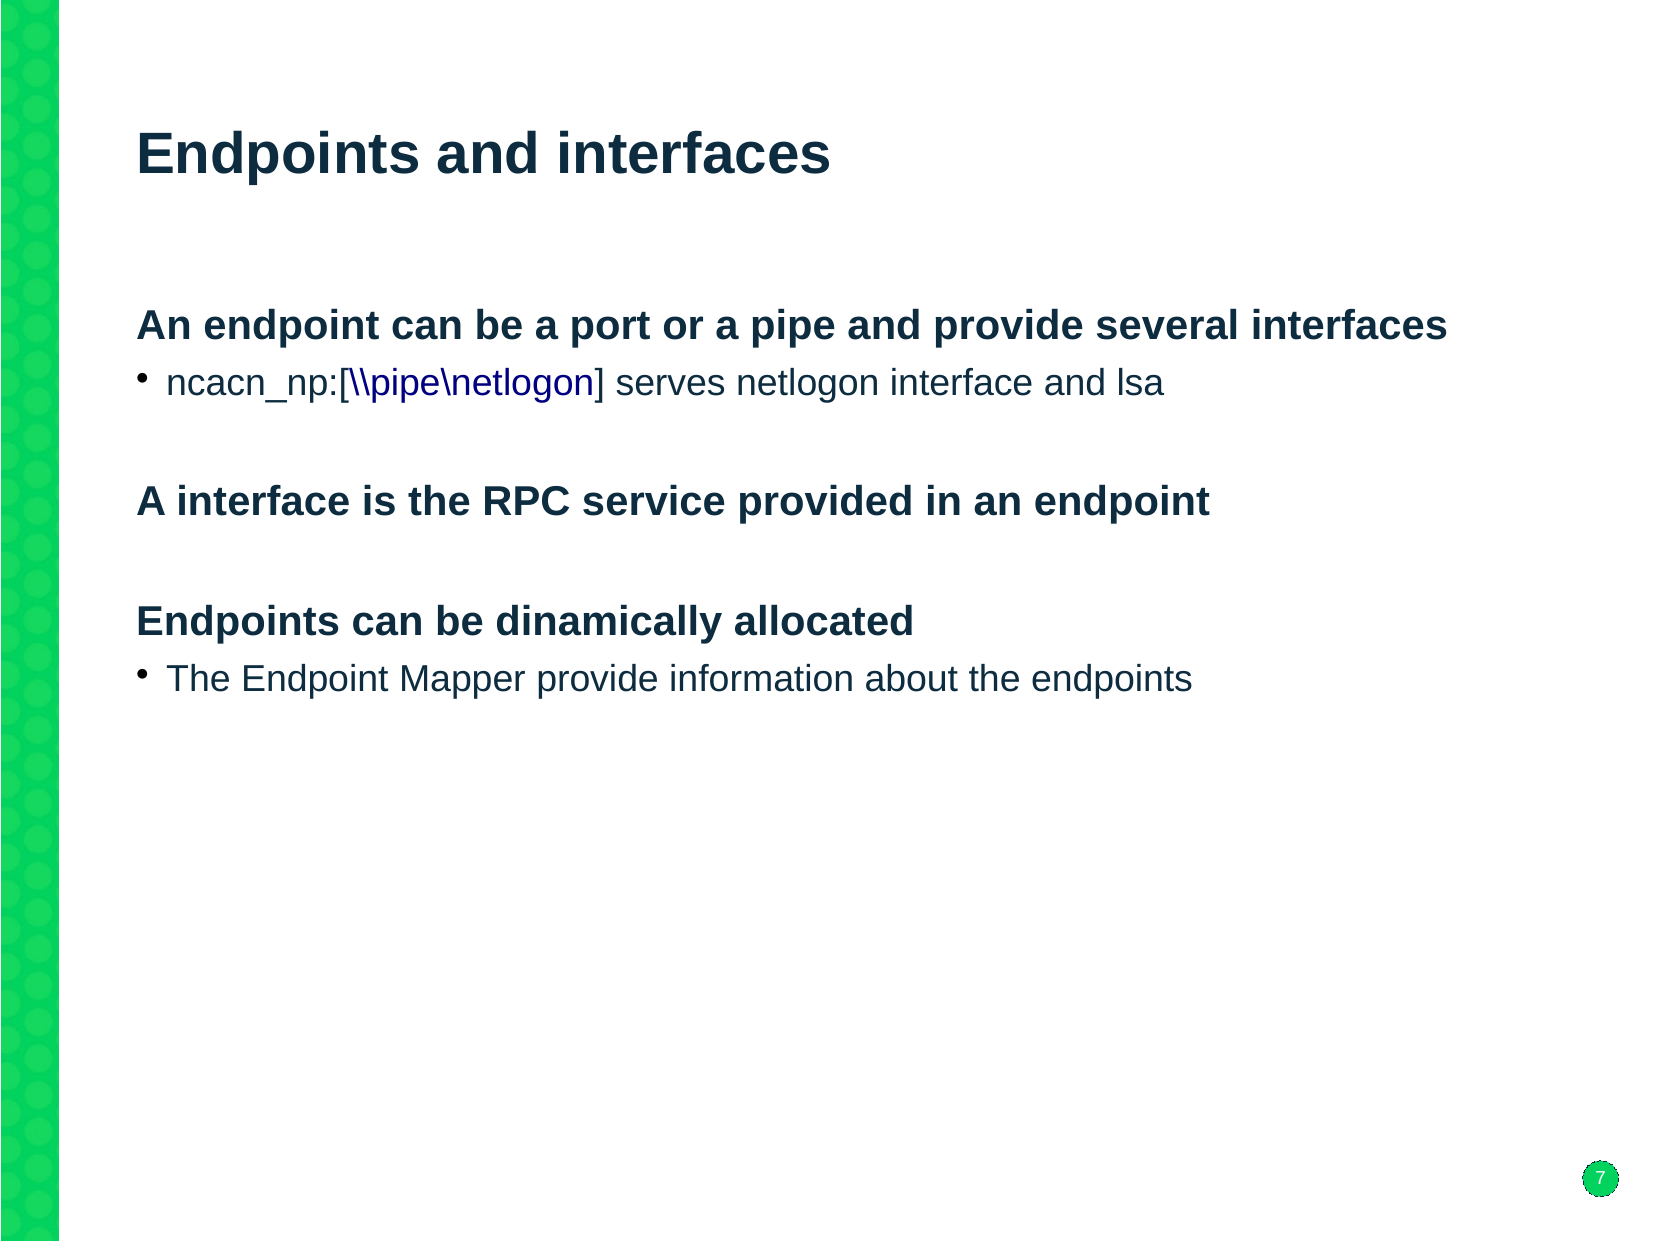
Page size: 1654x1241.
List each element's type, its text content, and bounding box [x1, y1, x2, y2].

picture [1, 0, 59, 1241]
list An endpoint can be a port or a pipe and provide several interfaces ncacn_np:[\\pipe\netlogon] serves netlogon interface and lsa A interface is the RPC service provided in an endpoint Endpoints can be dinamically allocated The Endpoint Mapper provide information about the endpoints [121, 290, 1531, 1100]
title Endpoints and interfaces [121, 49, 1531, 257]
